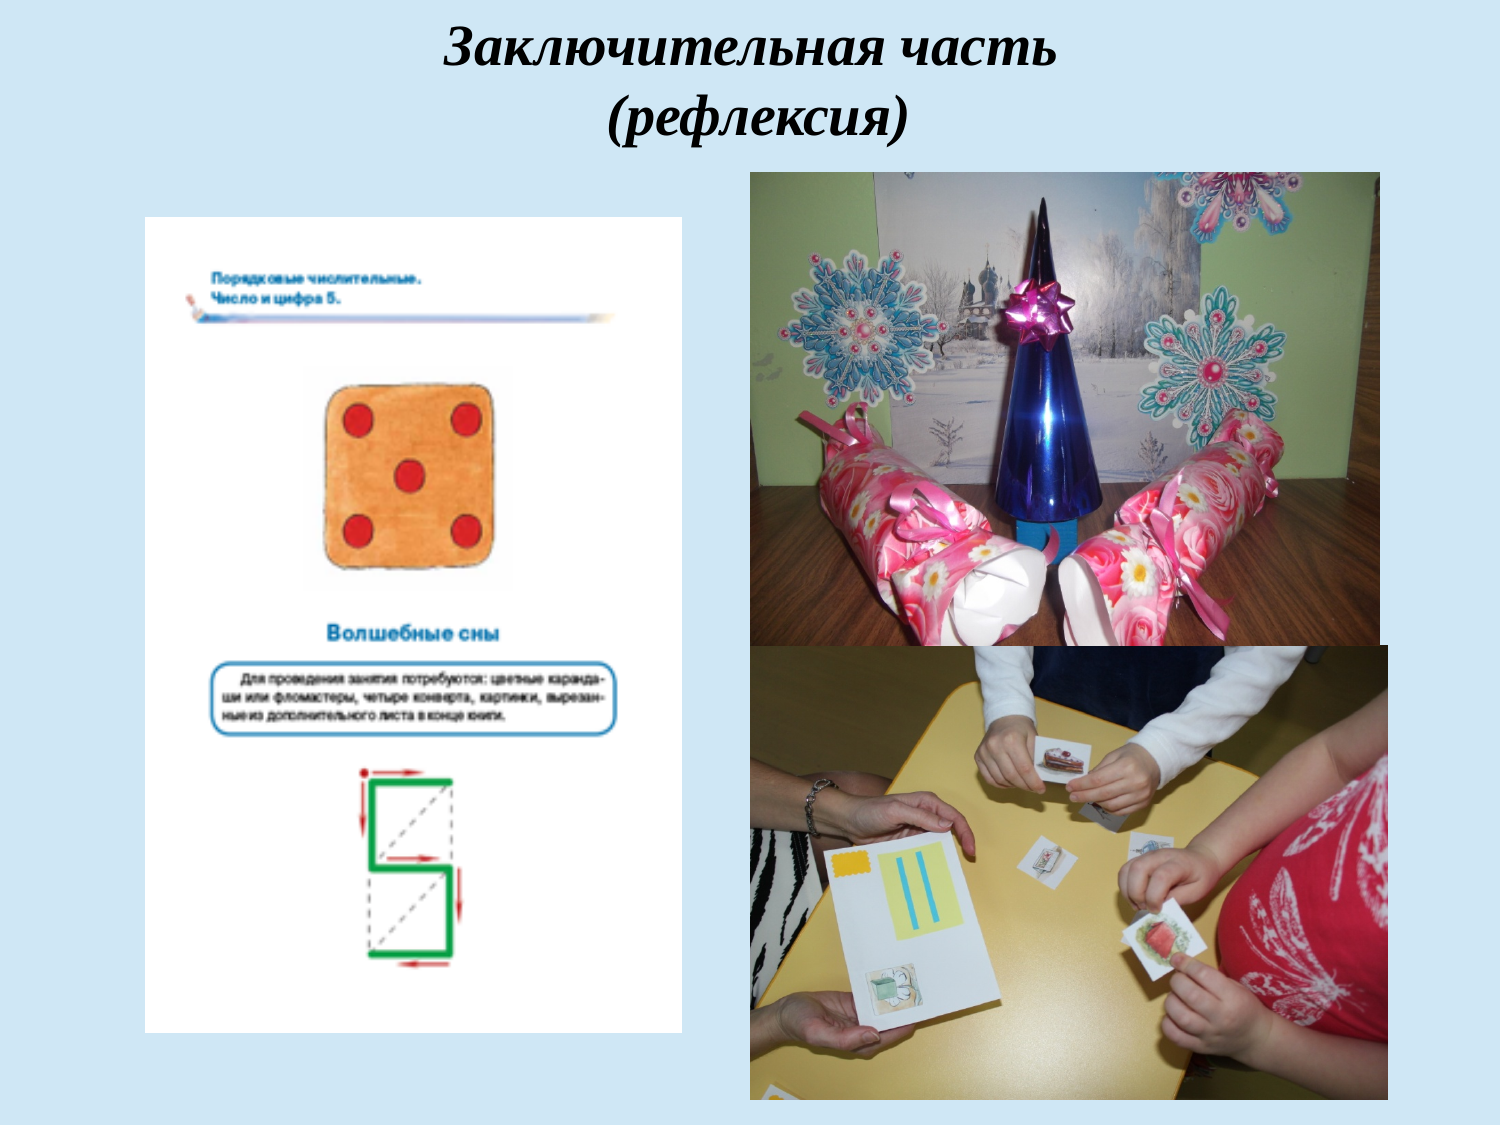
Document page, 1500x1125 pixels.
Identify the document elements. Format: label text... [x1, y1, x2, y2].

title Заключительная часть (рефлексия) [76, 0, 1427, 188]
picture [750, 172, 1388, 1100]
picture [159, 231, 668, 1019]
